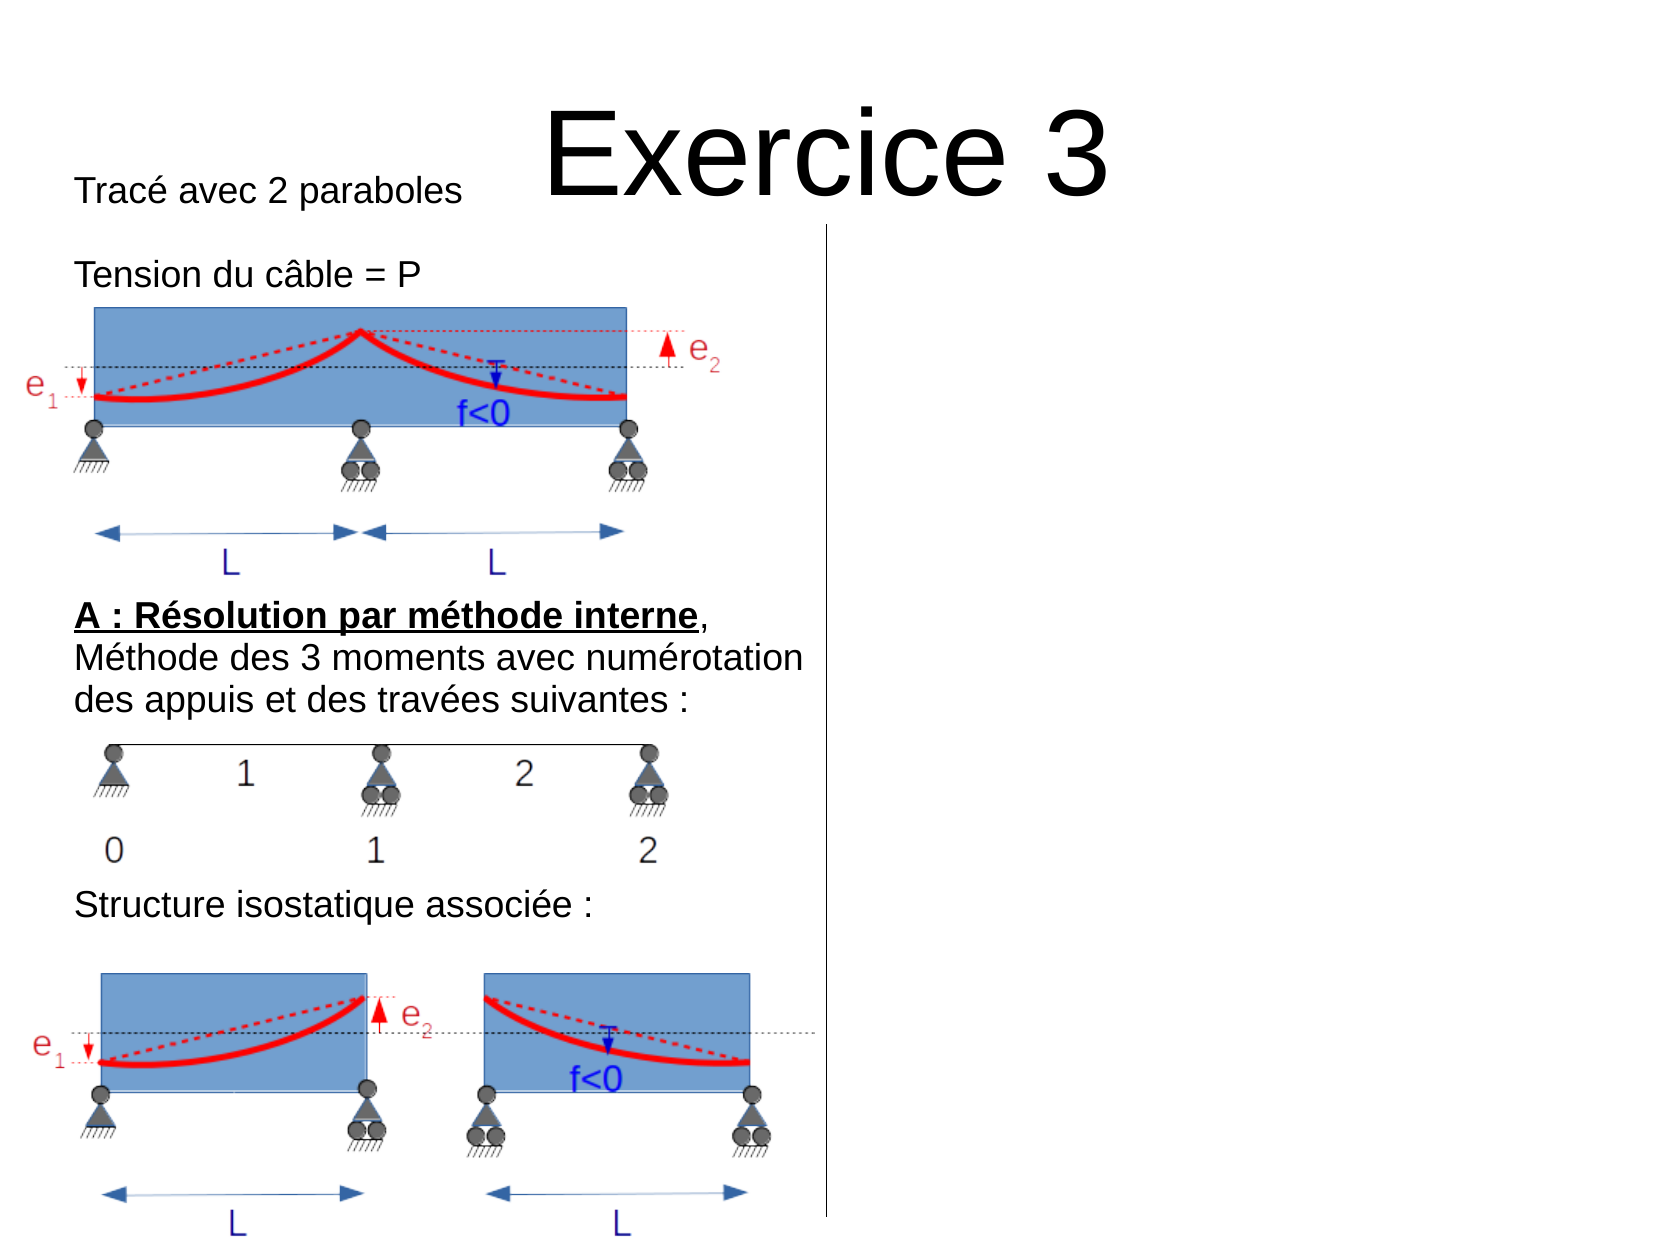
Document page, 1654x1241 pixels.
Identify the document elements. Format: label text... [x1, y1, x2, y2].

text_box Tracé avec 2 paraboles Tension du câble = P [58, 161, 479, 303]
picture [90, 744, 674, 879]
text_box Structure isostatique associée : [59, 876, 609, 934]
text_box A : Résolution par méthode interne, Méthode des 3 moments avec numérotation des appuis et des travées suivantes : [58, 586, 826, 728]
picture [11, 307, 745, 591]
title Exercice 3 [82, 49, 1571, 257]
picture [18, 973, 815, 1241]
